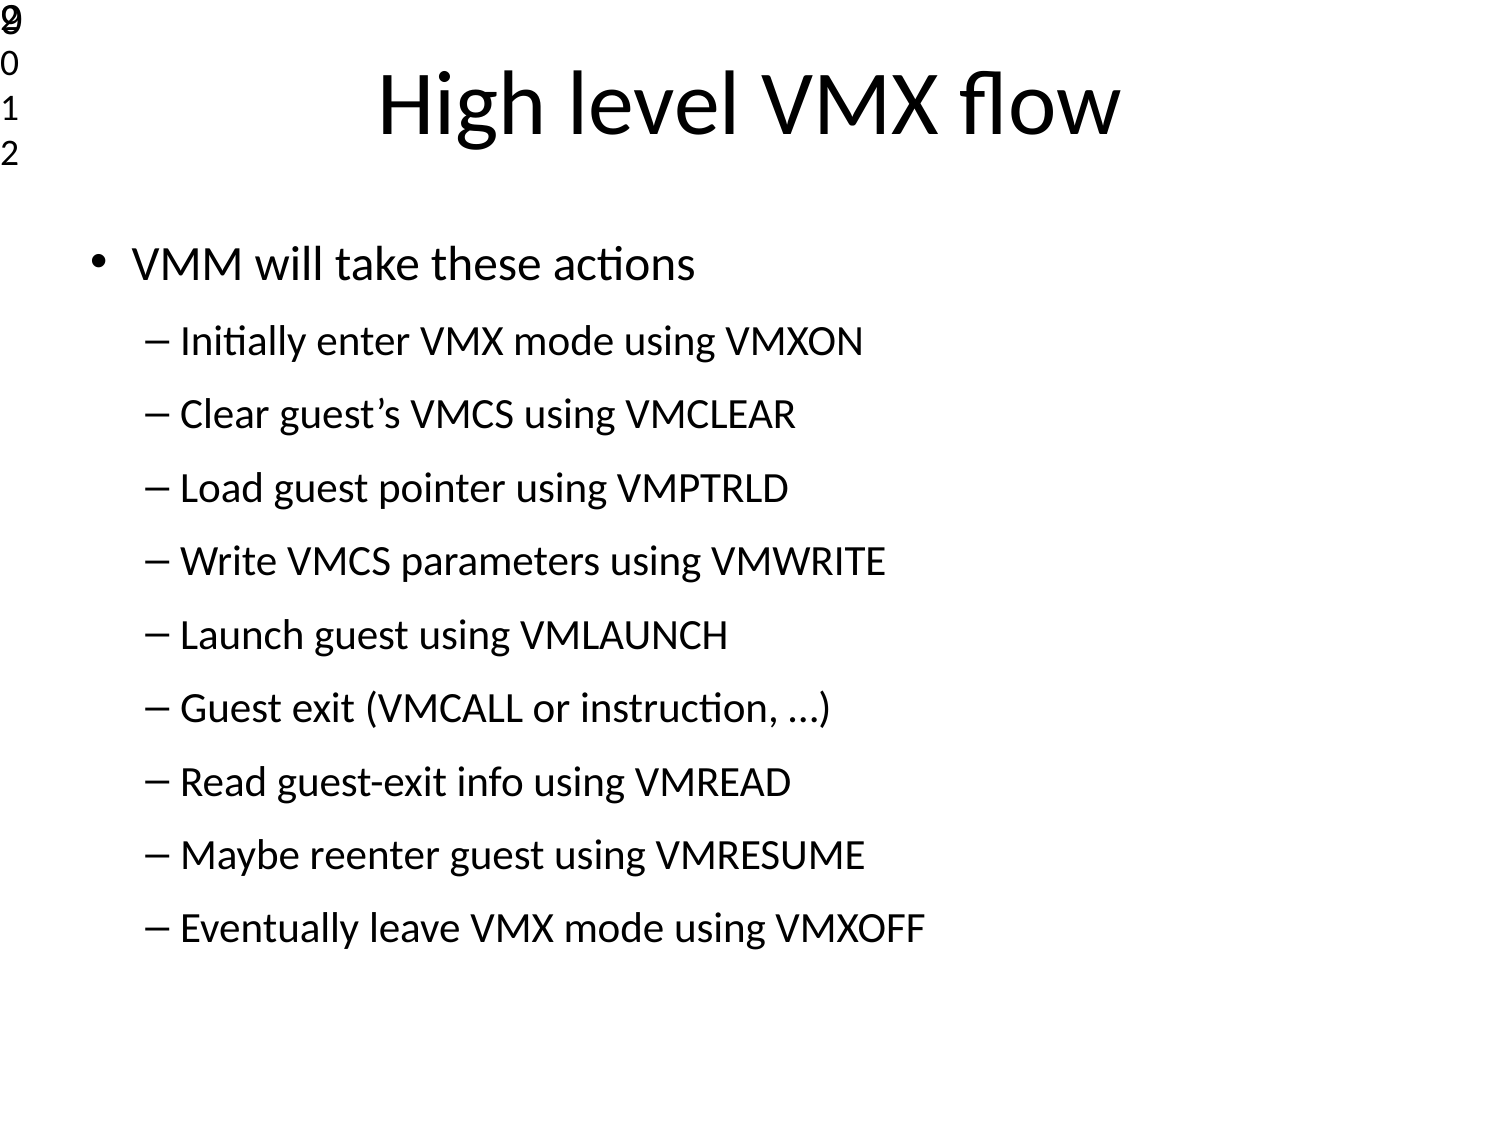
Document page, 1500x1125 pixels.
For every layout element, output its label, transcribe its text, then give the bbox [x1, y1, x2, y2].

list VMM will take these actions Initially enter VMX mode using VMXON Clear guest’s VMCS using VMCLEAR Load guest pointer using VMPTRLD Write VMCS parameters using VMWRITE Launch guest using VMLAUNCH Guest exit (VMCALL or instruction, …) Read guest-exit info using VMREAD Maybe reenter guest using VMRESUME Eventually leave VMX mode using VMXOFF [75, 223, 1425, 966]
title High level VMX flow [75, 4, 1425, 192]
